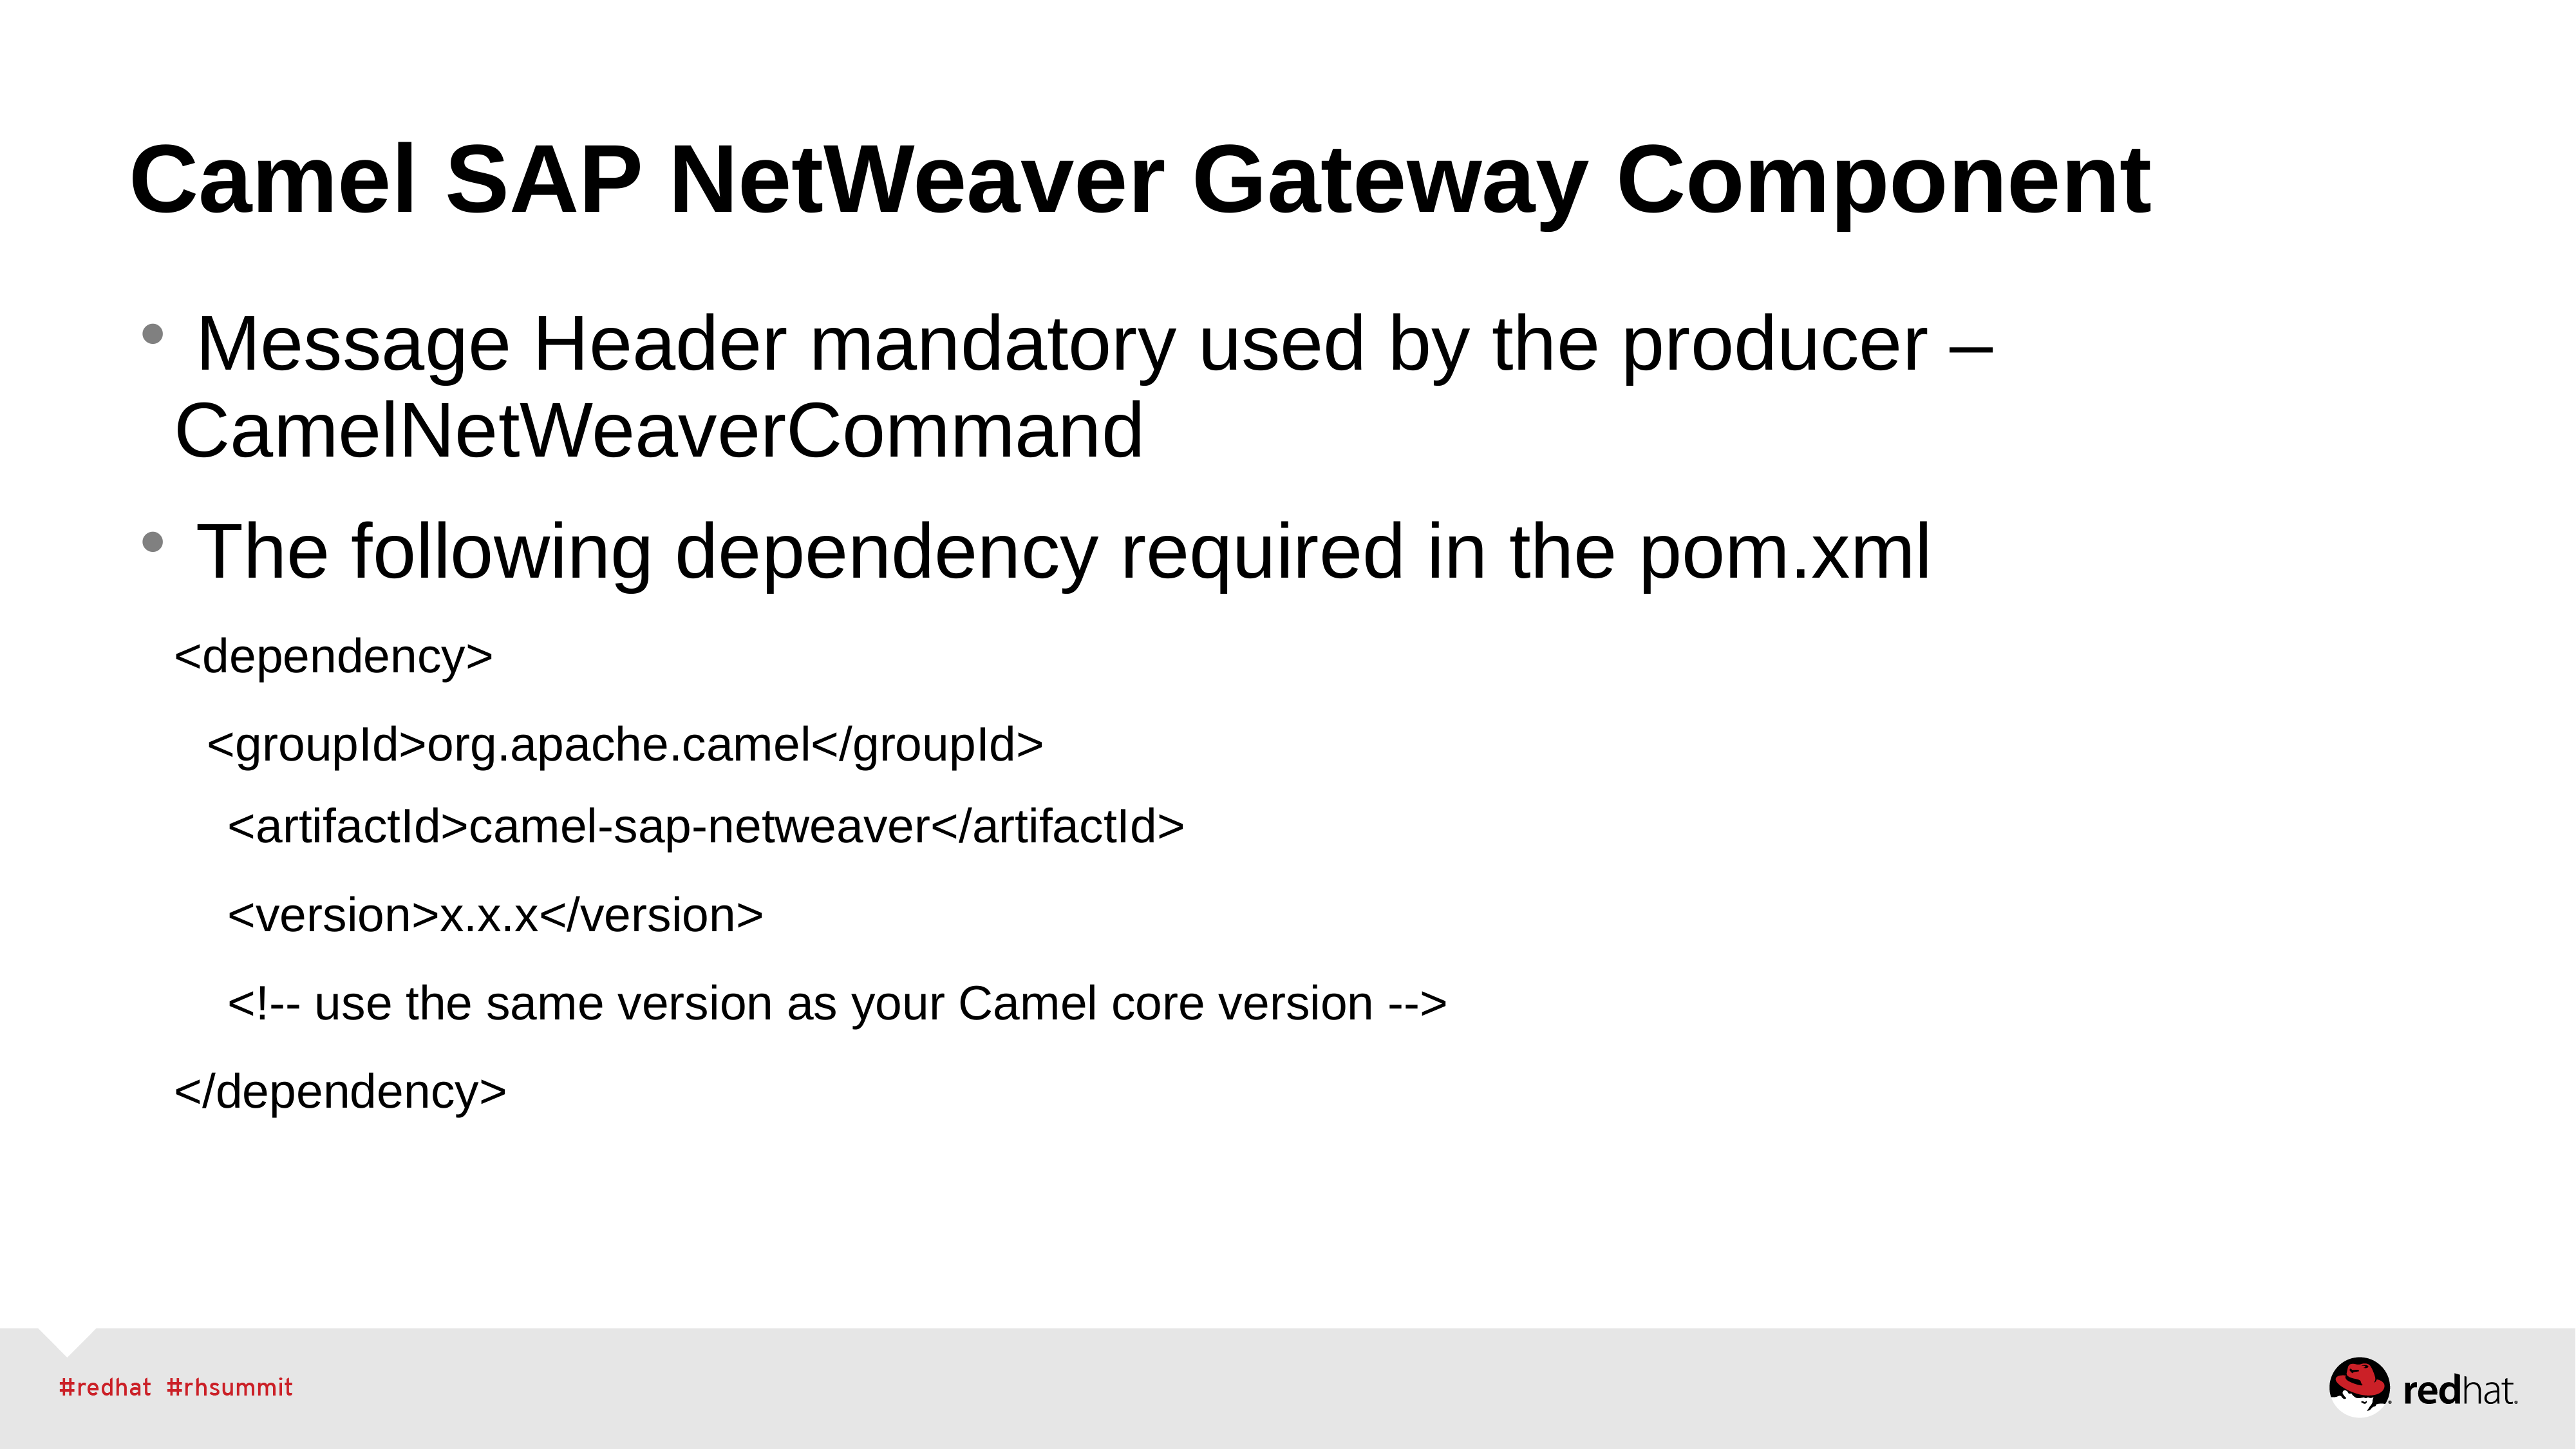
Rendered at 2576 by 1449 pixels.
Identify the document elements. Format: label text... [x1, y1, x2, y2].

list Message Header mandatory used by the producer – CamelNetWeaverCommand The following dependency required in the pom.xml <dependency> <groupId>org.apache.camel</groupId> <artifactId>camel-sap-netweaver</artifactId> <version>x.x.x</version> <!-- use the same version as your Camel core version --> </dependency> [128, 299, 2447, 1256]
picture [0, 0, 2575, 1449]
title Camel SAP NetWeaver Gateway Component [128, 57, 2447, 299]
